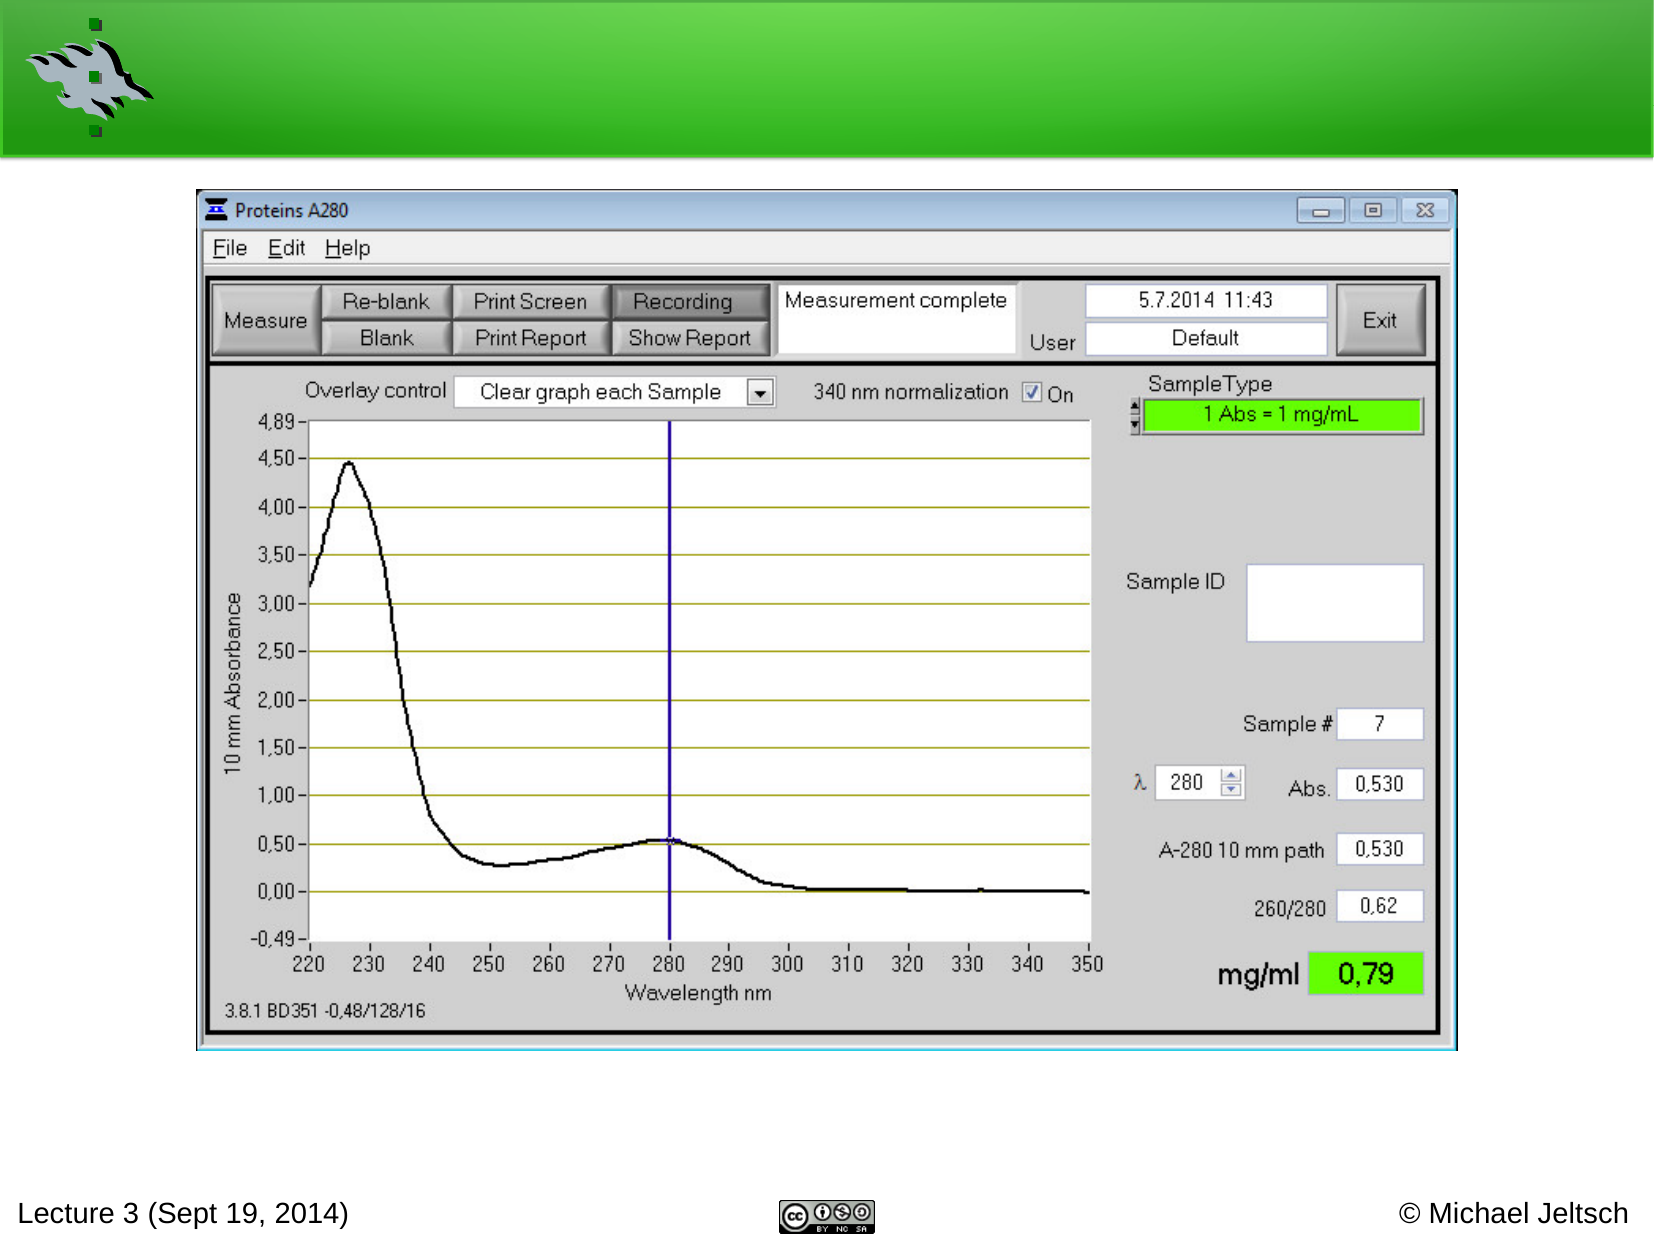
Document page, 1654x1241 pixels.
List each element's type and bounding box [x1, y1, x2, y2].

picture [779, 1200, 875, 1234]
picture [196, 189, 1458, 1051]
